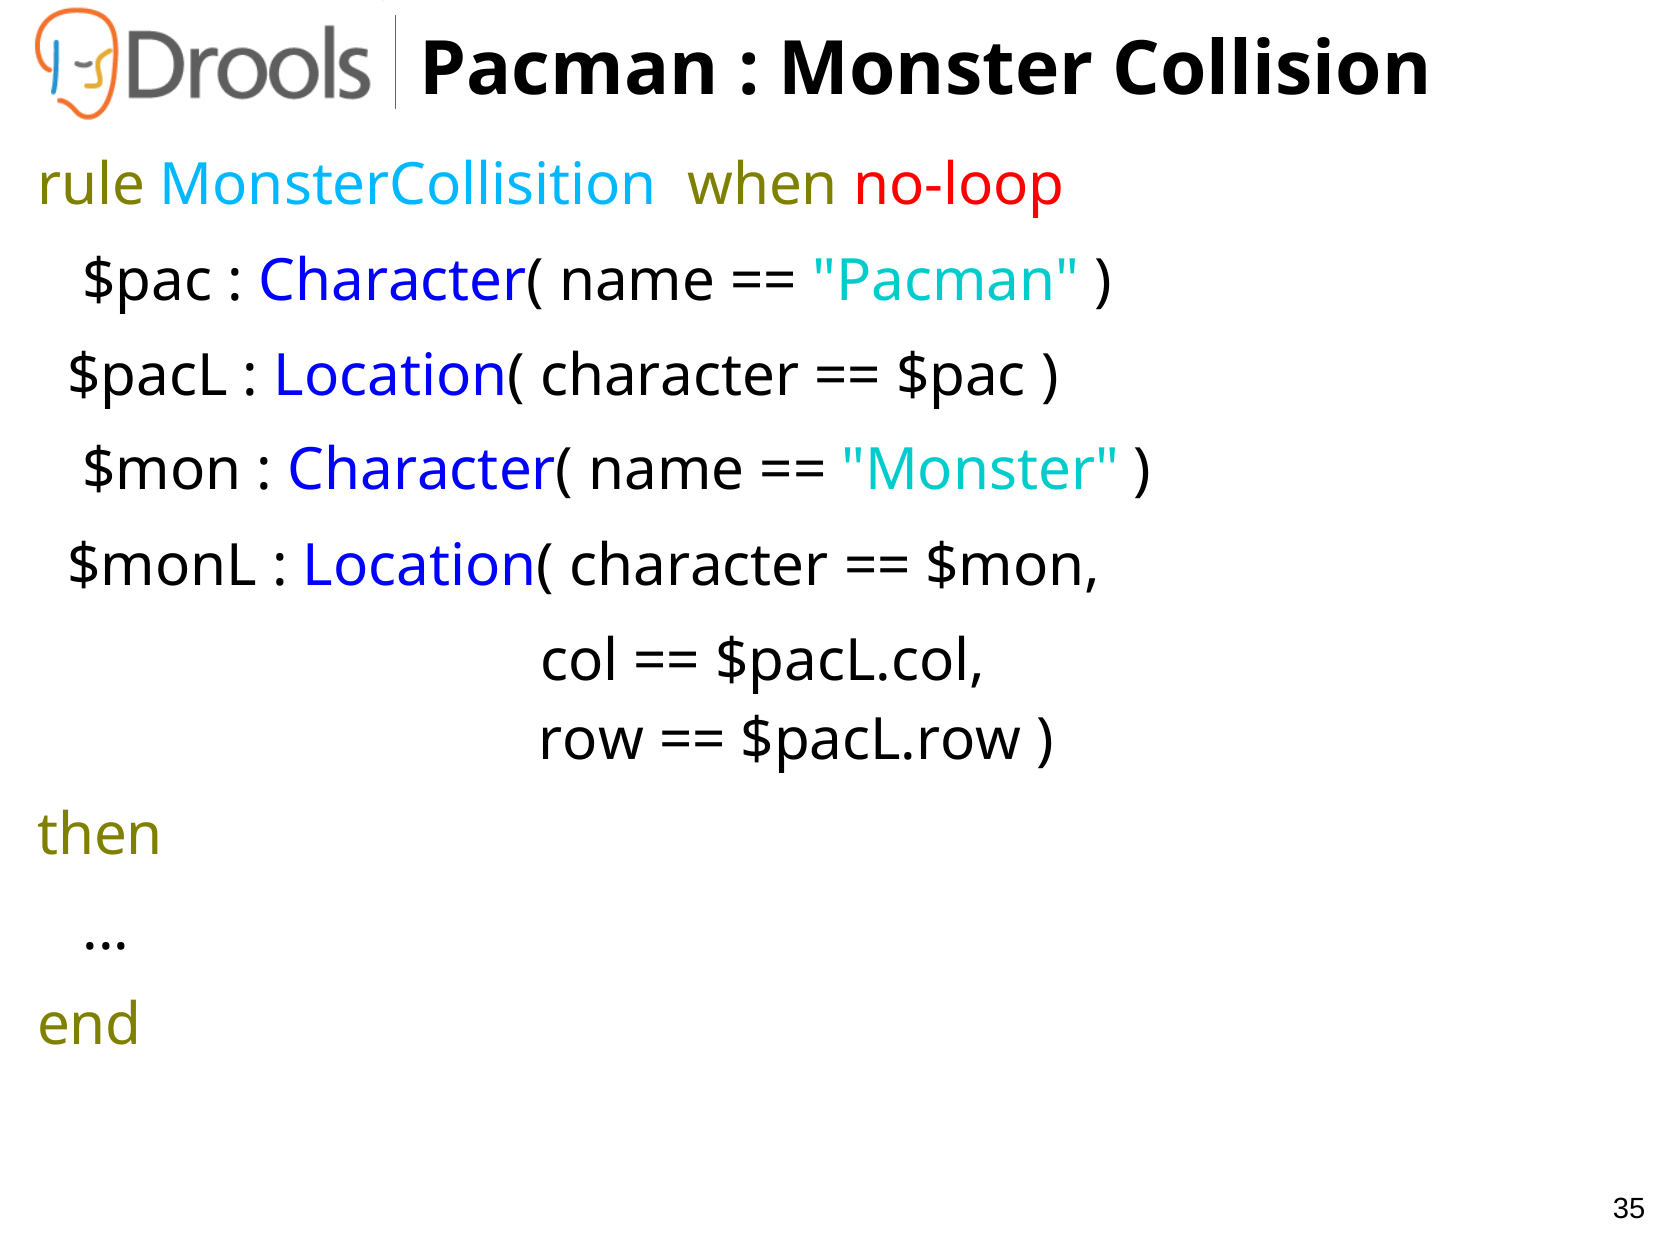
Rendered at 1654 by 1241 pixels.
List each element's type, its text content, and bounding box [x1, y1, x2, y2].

list rule MonsterCollisition when no-loop $pac : Character( name == "Pacman" ) $pacL : Location( character == $pac ) $mon : Character( name == "Monster" ) $monL : Location( character == $mon, col == $pacL.col, row == $pacL.row ) then ... end [37, 142, 1587, 918]
picture [29, 0, 384, 126]
title Pacman : Monster Collision [419, 12, 1630, 118]
